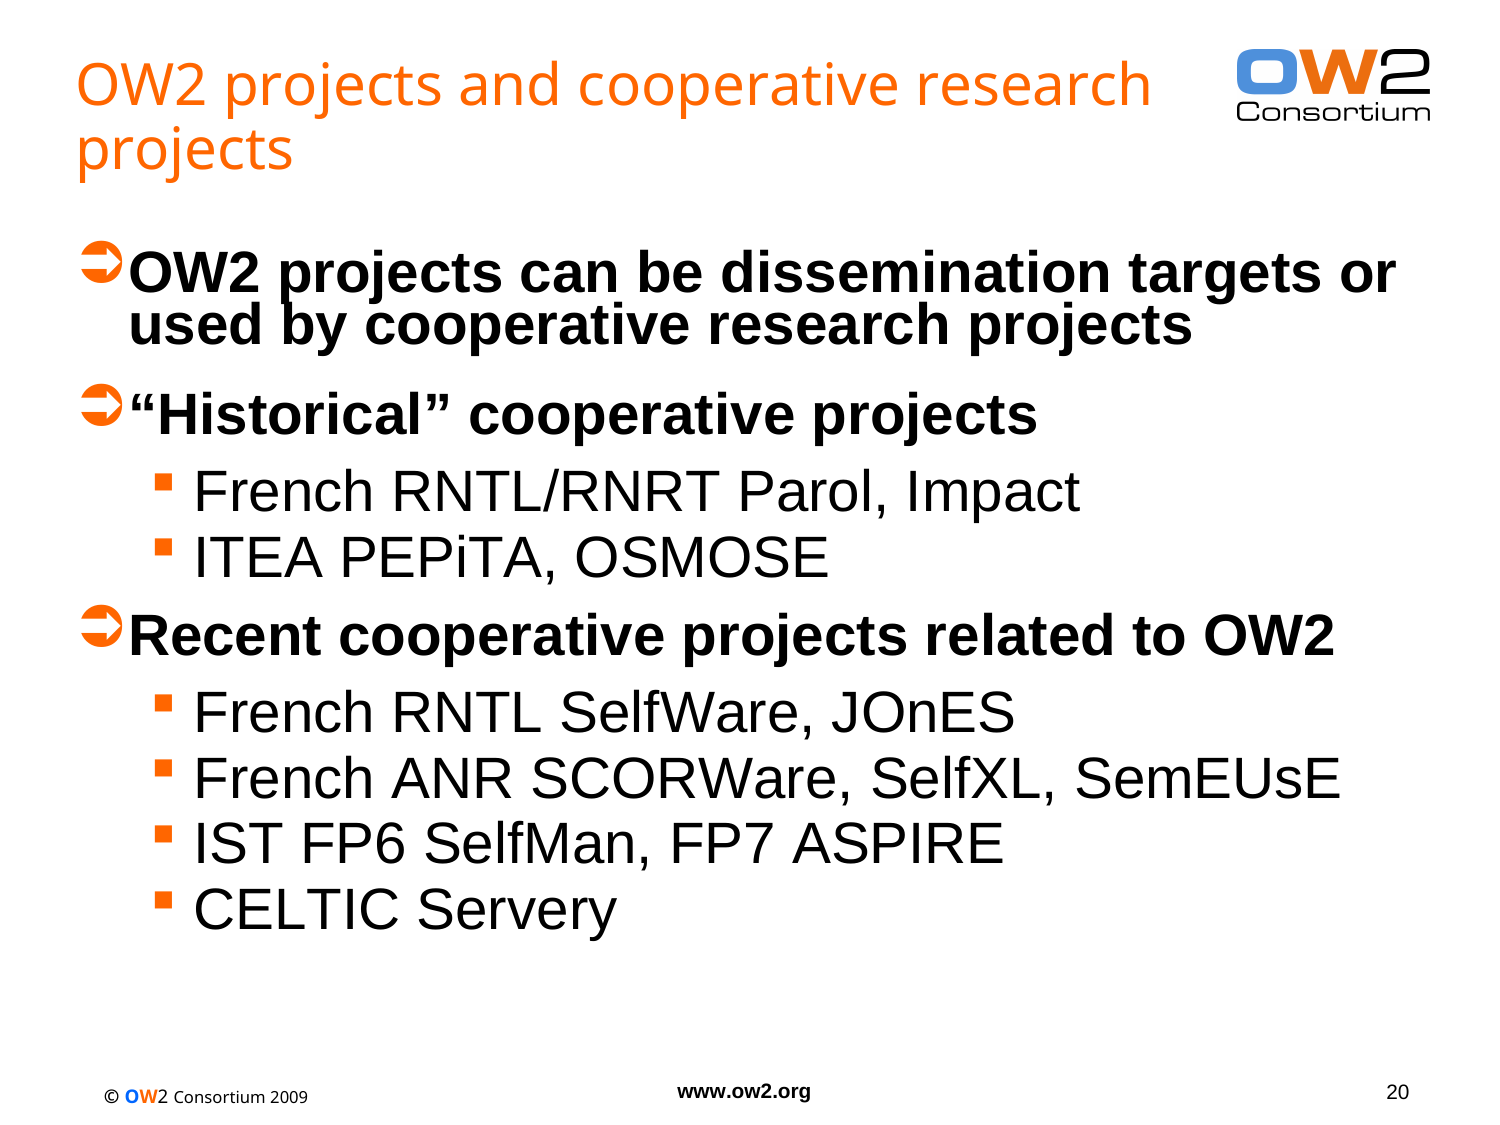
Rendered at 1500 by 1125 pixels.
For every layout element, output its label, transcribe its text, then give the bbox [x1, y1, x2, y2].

list OW2 projects can be dissemination targets or used by cooperative research projects “Historical” cooperative projects French RNTL/RNRT Parol, Impact ITEA PEPiTA, OSMOSE Recent cooperative projects related to OW2 French RNTL SelfWare, JOnES French ANR SCORWare, SelfXL, SemEUsE IST FP6 SelfMan, FP7 ASPIRE CELTIC Servery [75, 250, 1425, 1028]
title OW2 projects and cooperative research projects [75, 44, 1175, 193]
